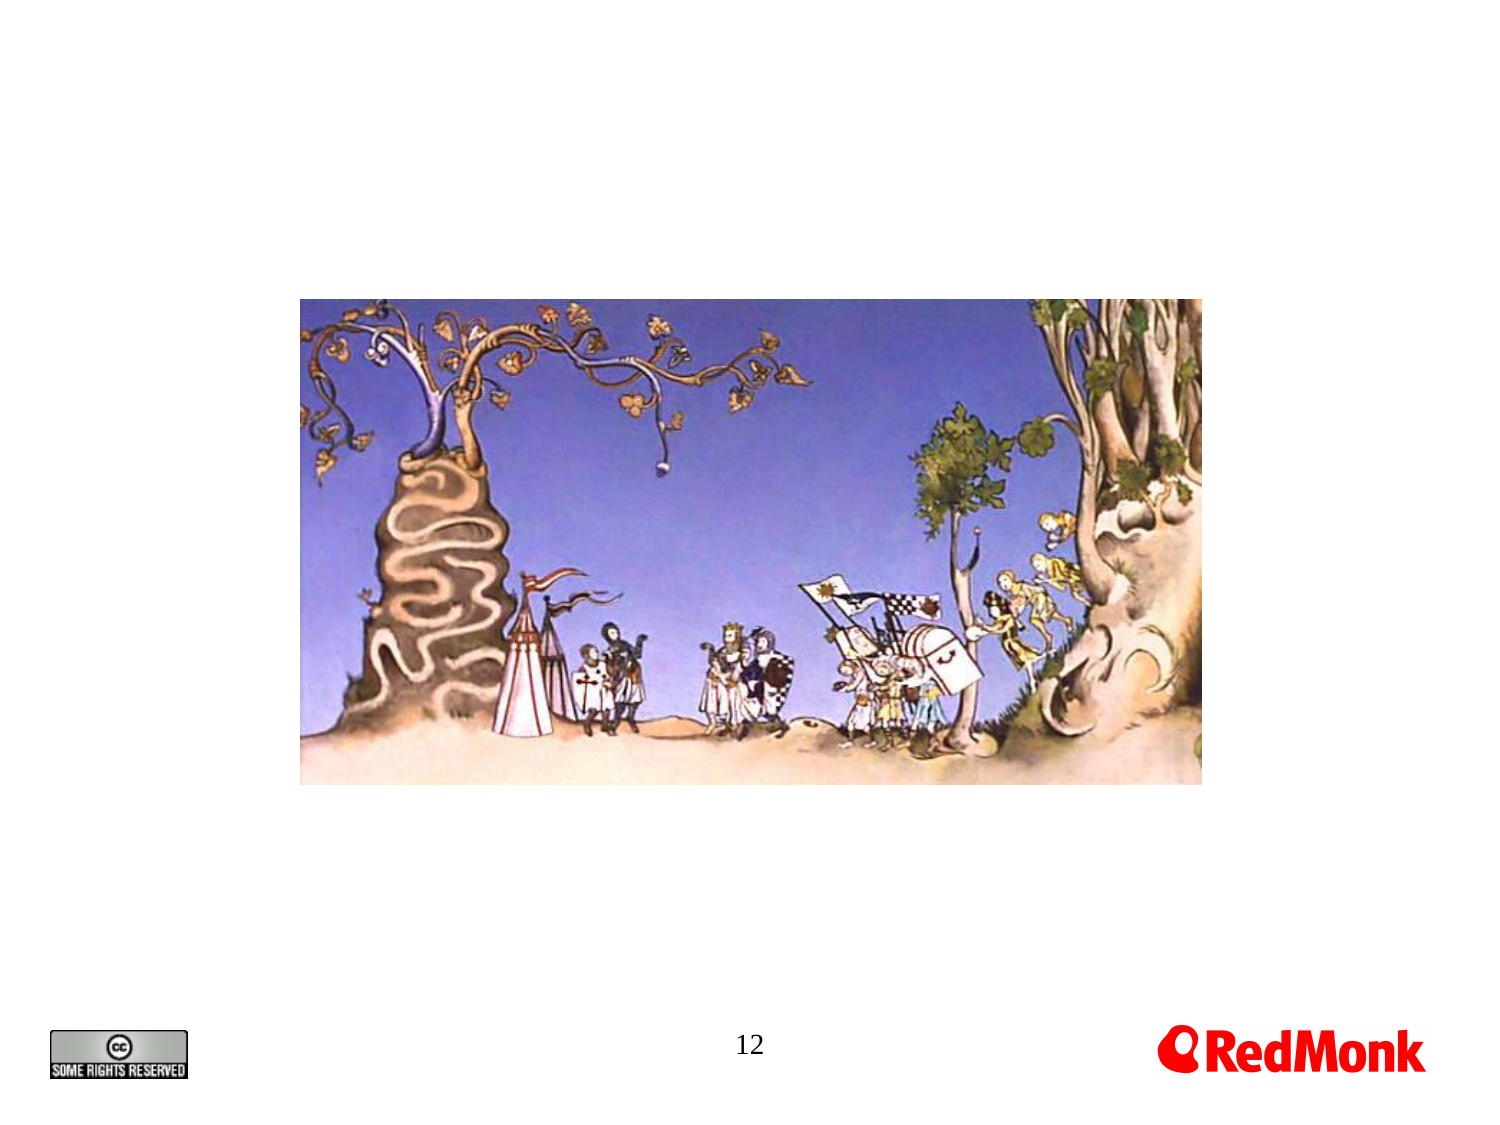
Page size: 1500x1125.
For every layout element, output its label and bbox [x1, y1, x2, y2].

picture [300, 299, 1202, 785]
picture [50, 1030, 188, 1079]
picture [1151, 1023, 1433, 1075]
